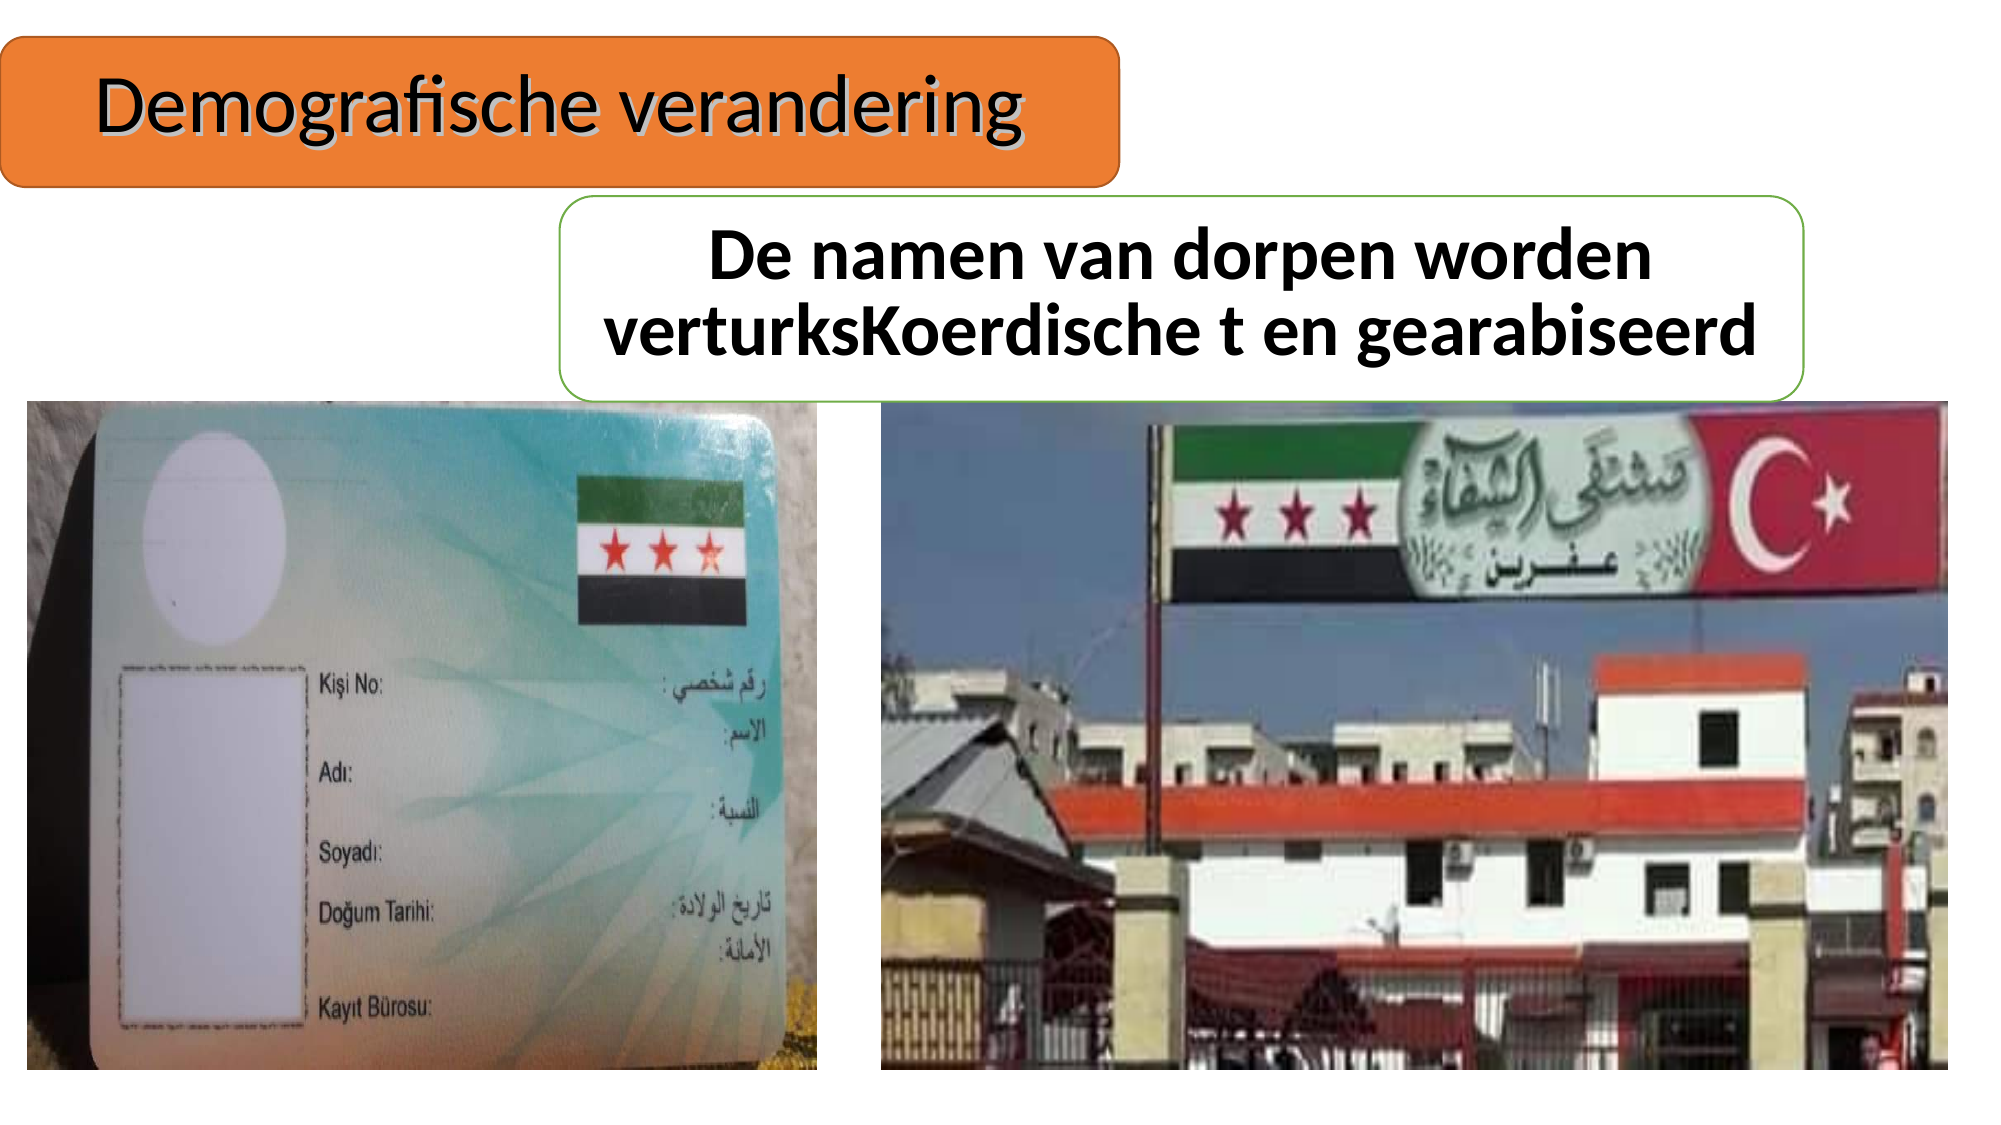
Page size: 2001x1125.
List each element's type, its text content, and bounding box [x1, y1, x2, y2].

picture [27, 401, 817, 1070]
text_box Demografische verandering [0, 36, 1120, 187]
text_box De namen van dorpen worden verturksKoerdische t en gearabiseerd [559, 196, 1804, 402]
picture [881, 401, 1948, 1070]
